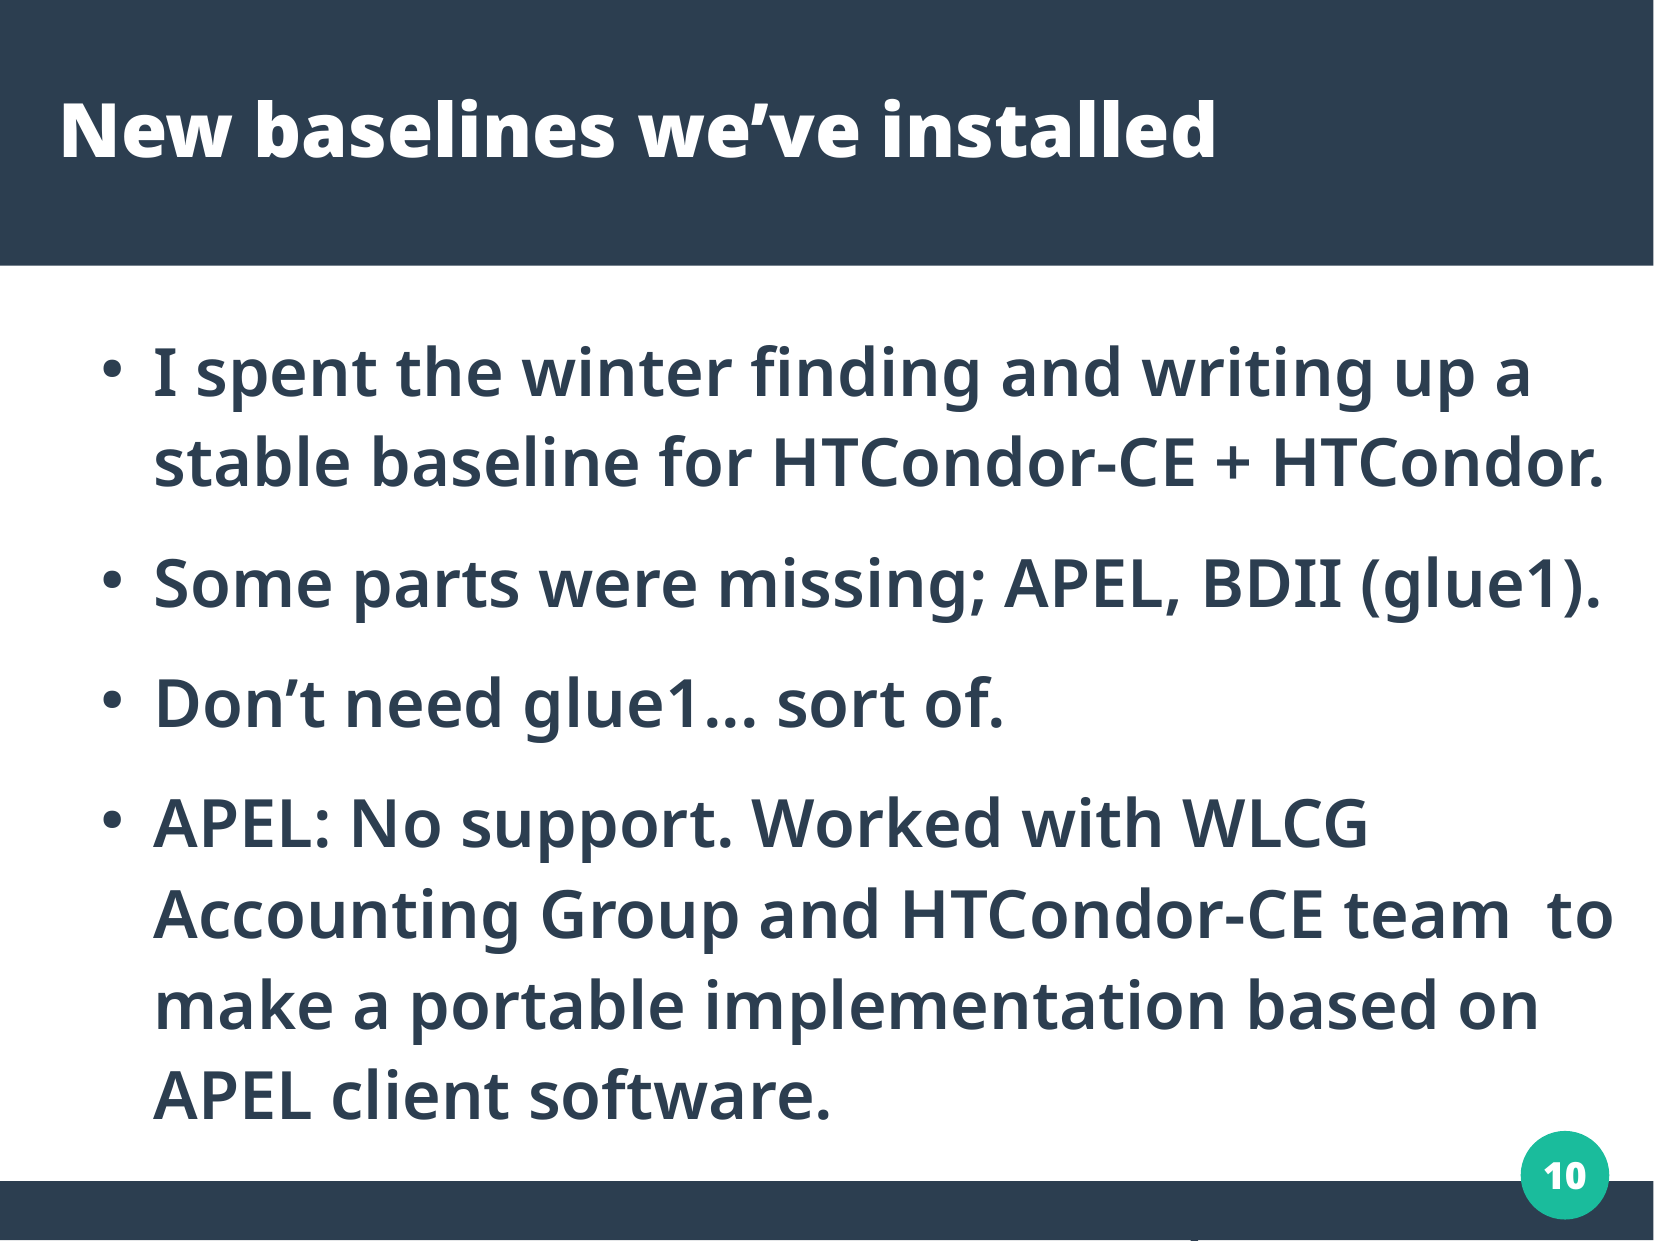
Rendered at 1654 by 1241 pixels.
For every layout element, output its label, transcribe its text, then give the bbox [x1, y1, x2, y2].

title New baselines we’ve installed [59, 49, 1595, 207]
list I spent the winter finding and writing up a stable baseline for HTCondor-CE + HTCondor. Some parts were missing; APEL, BDII (glue1). Don’t need glue1... sort of. APEL: No support. Worked with WLCG Accounting Group and HTCondor-CE team to make a portable implementation based on APEL client software. Fed that back to HTCondor devs; RPMs “available” (not released). [82, 324, 1619, 1152]
